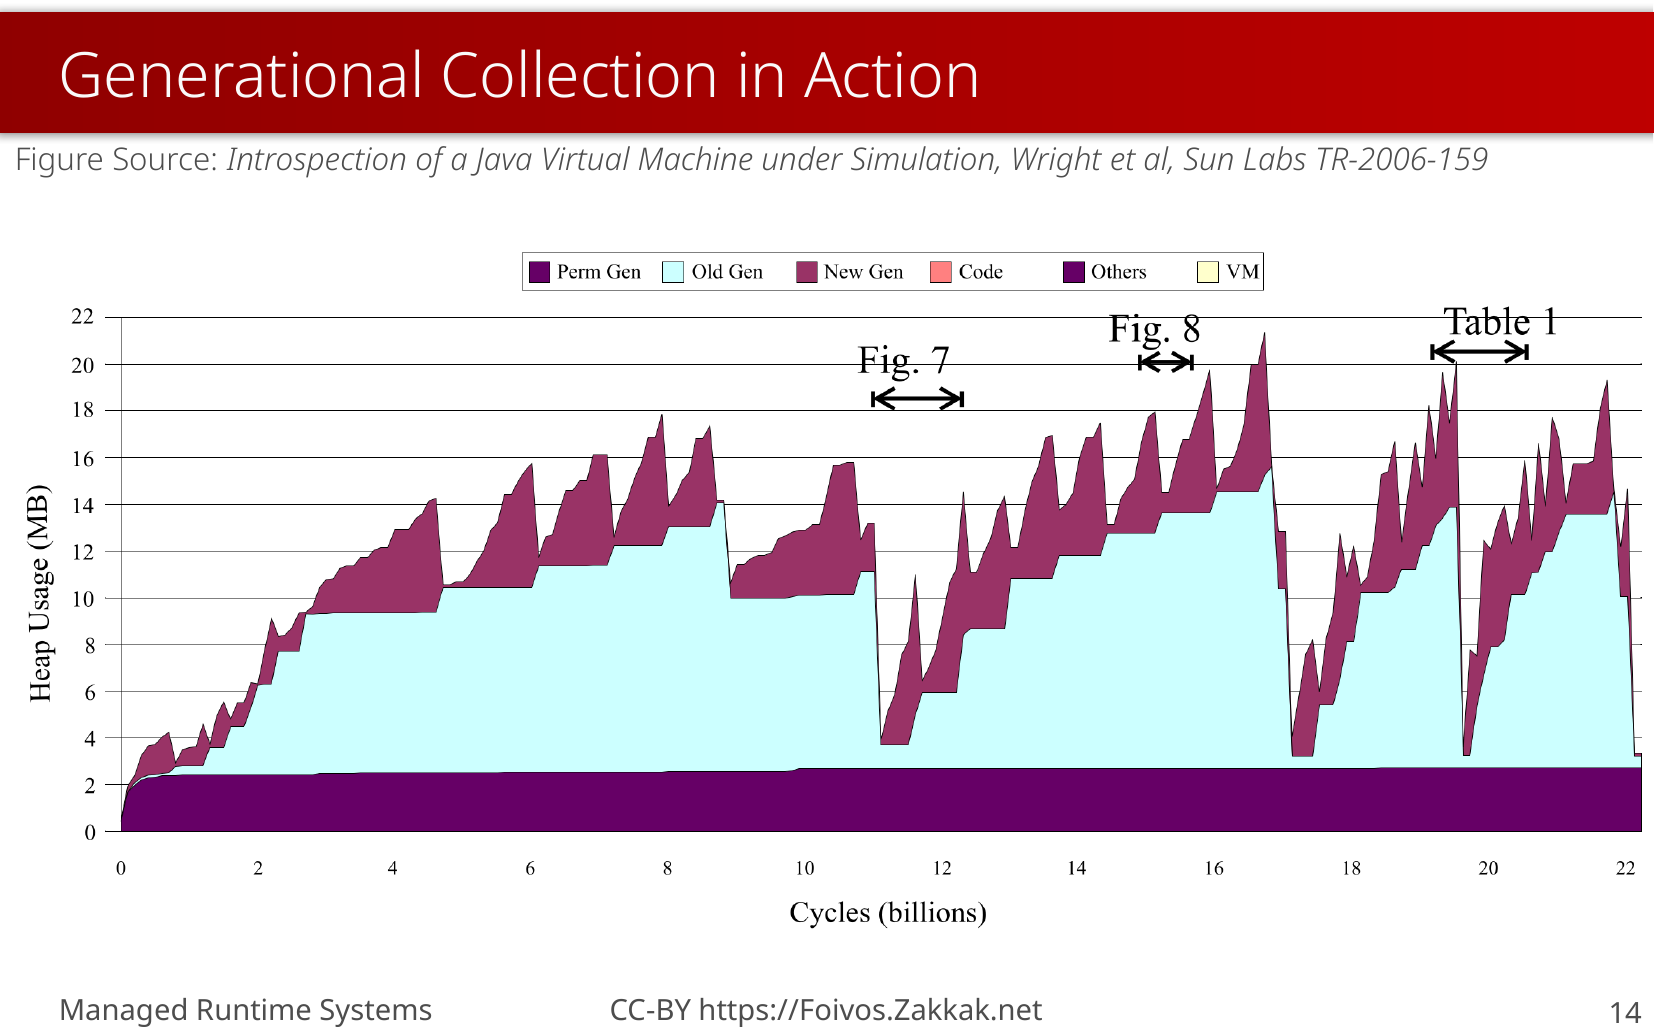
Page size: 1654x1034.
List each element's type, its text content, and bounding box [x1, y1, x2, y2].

picture [3, 241, 1653, 942]
text_box Figure Source: Introspection of a Java Virtual Machine under Simulation, Wright et al, Sun Labs TR-2006-159 [0, 129, 1653, 190]
title Generational Collection in Action [58, 7, 1329, 129]
